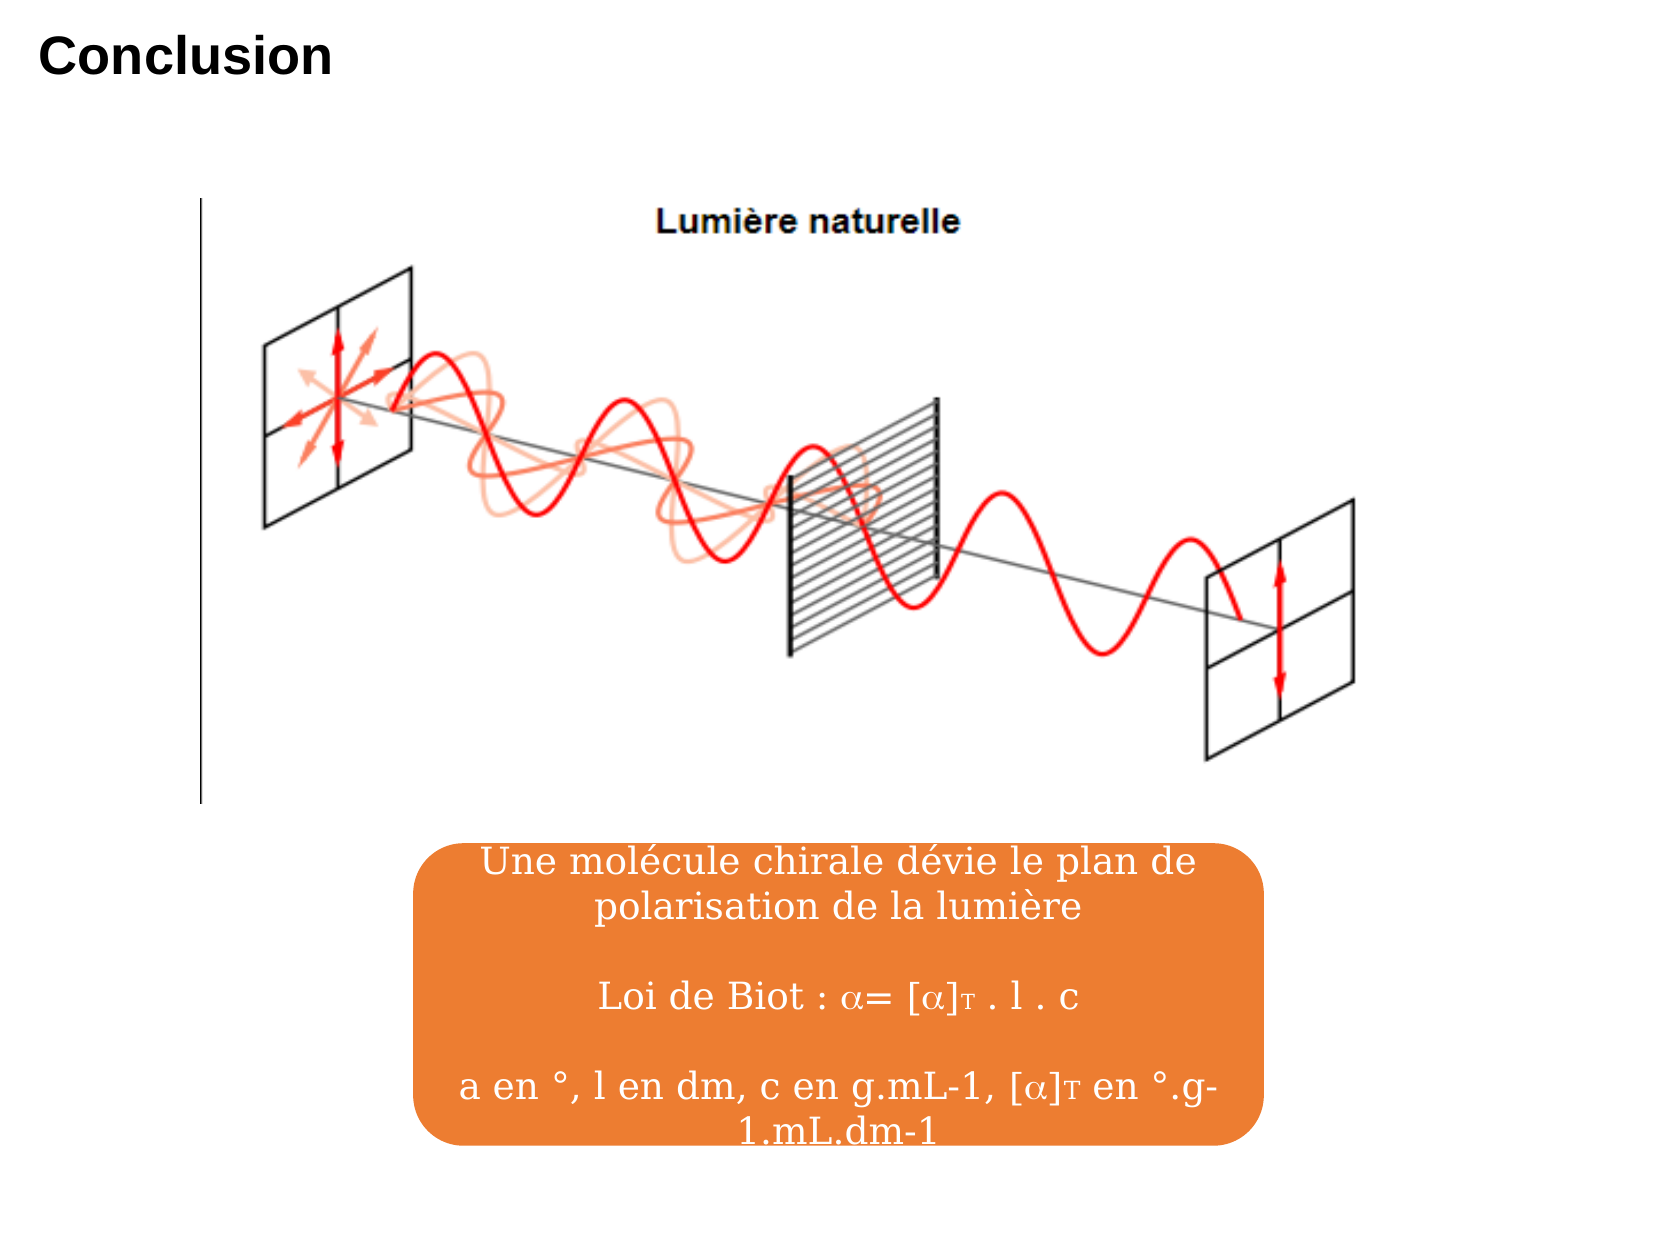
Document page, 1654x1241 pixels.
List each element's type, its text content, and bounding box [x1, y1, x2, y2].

picture [200, 198, 1406, 804]
text_box Conclusion [23, 18, 631, 95]
text_box Une molécule chirale dévie le plan de polarisation de la lumière Loi de Biot : a= [a]T . l . c a en °, l en dm, c en g.mL-1, [a]T en °.g-1.mL.dm-1 [413, 843, 1264, 1146]
